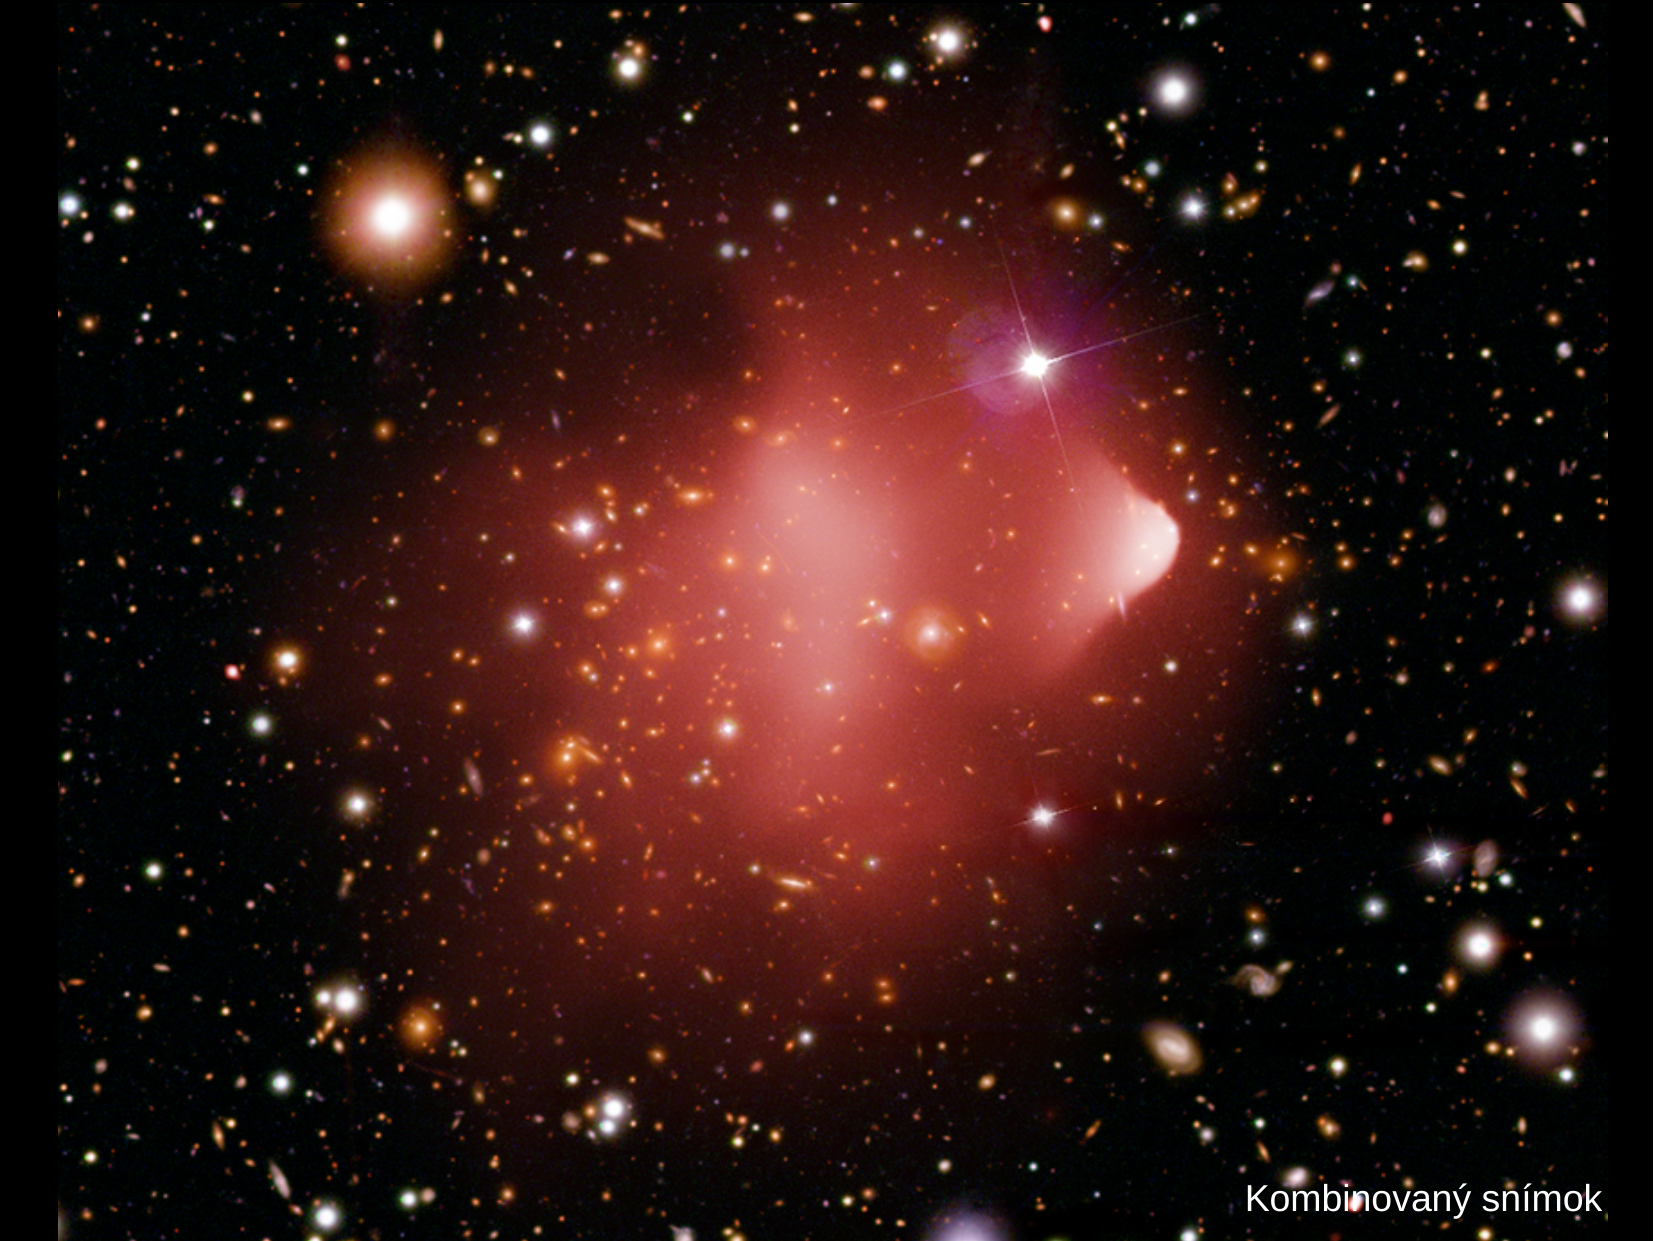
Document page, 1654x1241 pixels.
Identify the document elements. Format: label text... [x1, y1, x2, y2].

text_box Kombinovaný snímok [1230, 1170, 1621, 1231]
picture [58, 3, 1608, 1241]
